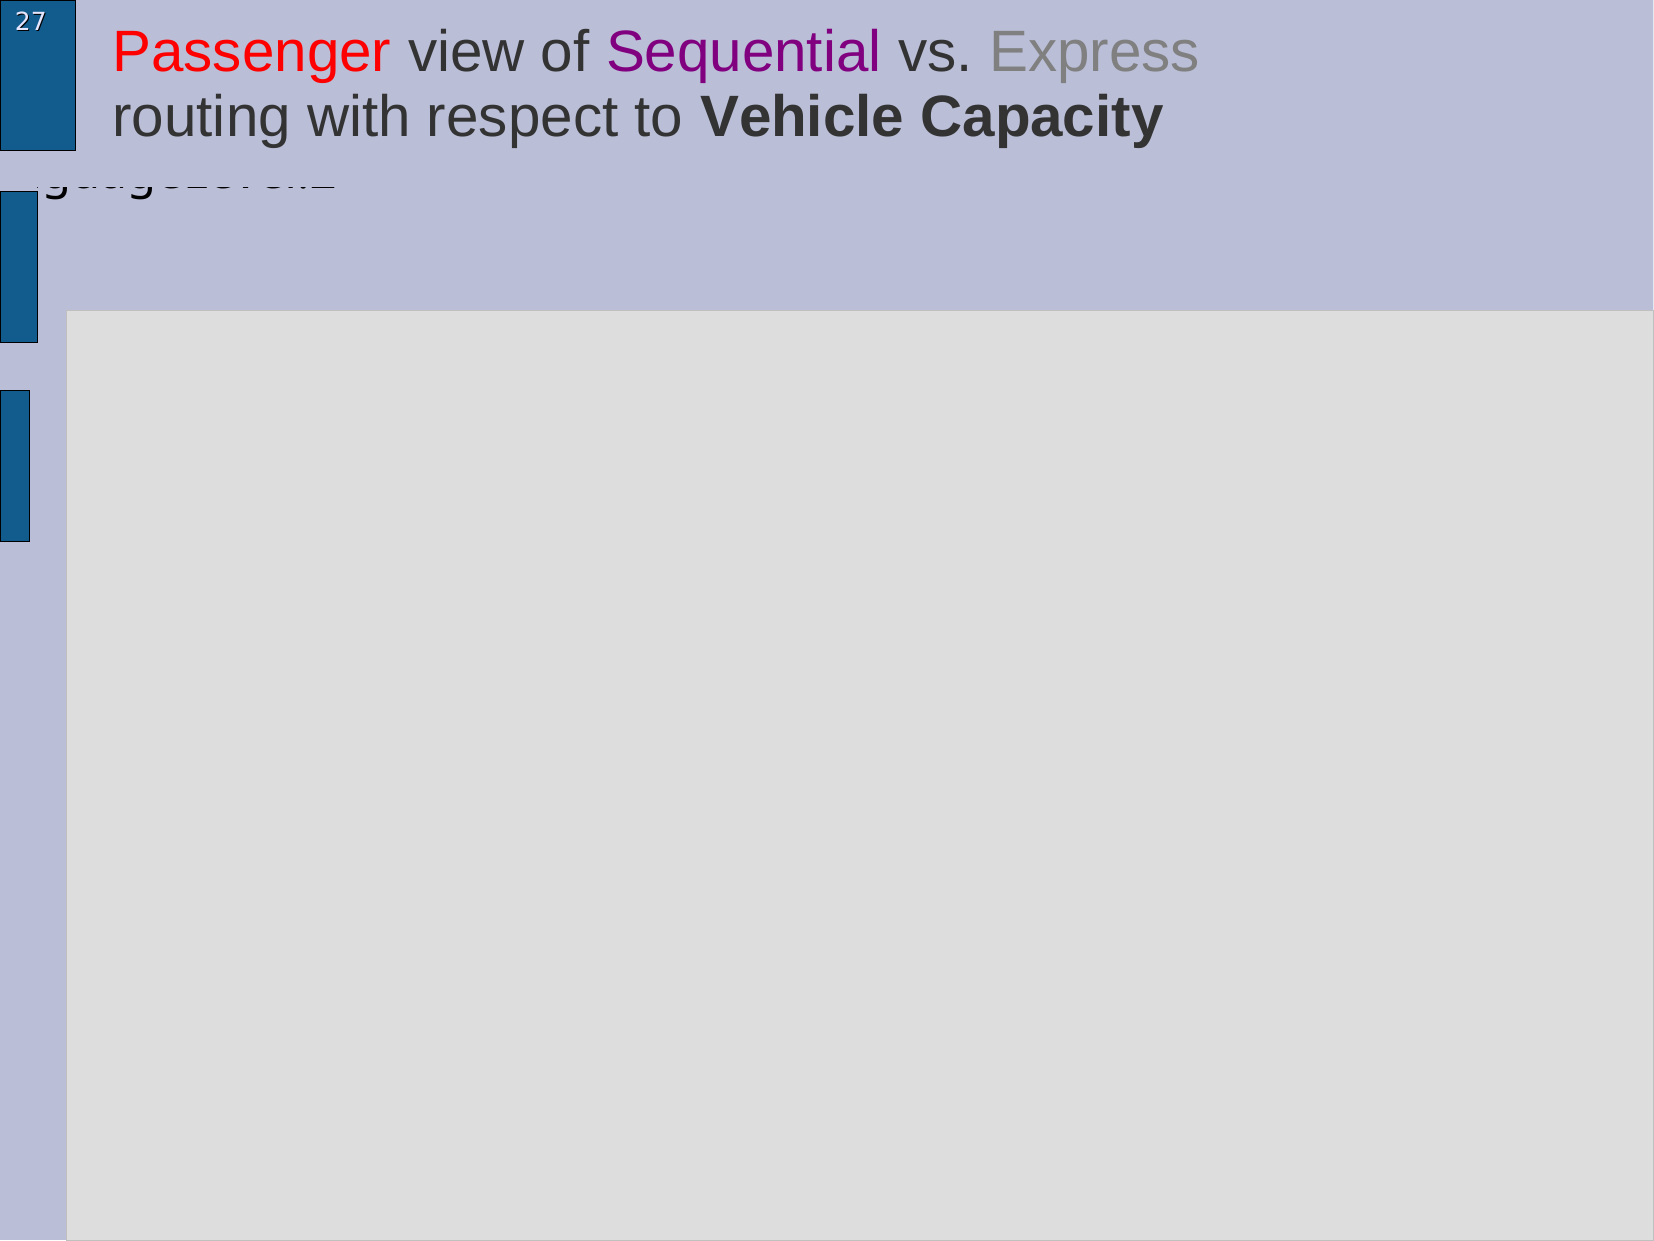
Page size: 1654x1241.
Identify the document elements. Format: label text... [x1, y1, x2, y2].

title Passenger view of Sequential vs. Express routing with respect to Vehicle Capacity [112, 0, 1613, 187]
picture [37, 187, 1654, 1241]
